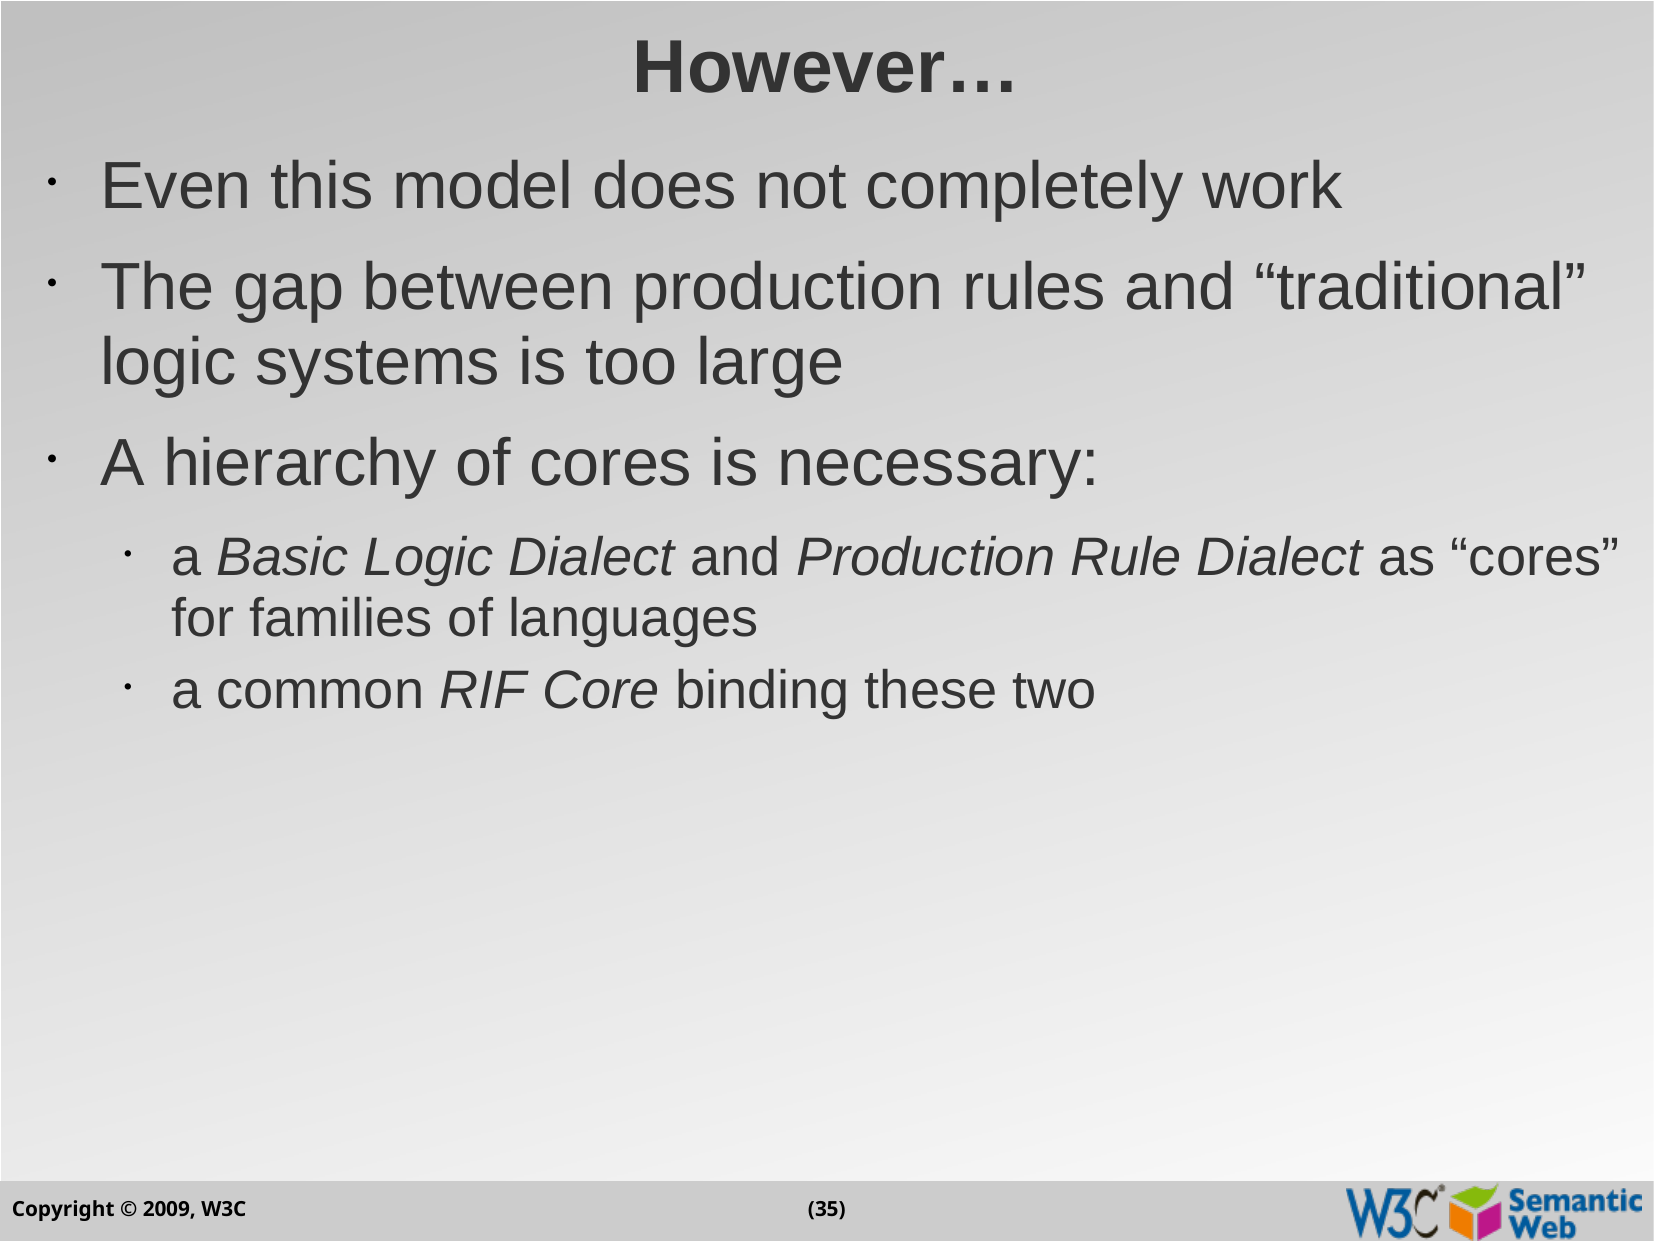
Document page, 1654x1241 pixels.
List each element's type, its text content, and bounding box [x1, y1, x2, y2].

title However… [0, 5, 1654, 125]
picture [1, 1, 1654, 5]
picture [1, 125, 1654, 1241]
list Even this model does not completely work The gap between production rules and “traditional” logic systems is too large A hierarchy of cores is necessary: a Basic Logic Dialect and Production Rule Dialect as “cores” for families of languages a common RIF Core binding these two [29, 147, 1624, 1134]
